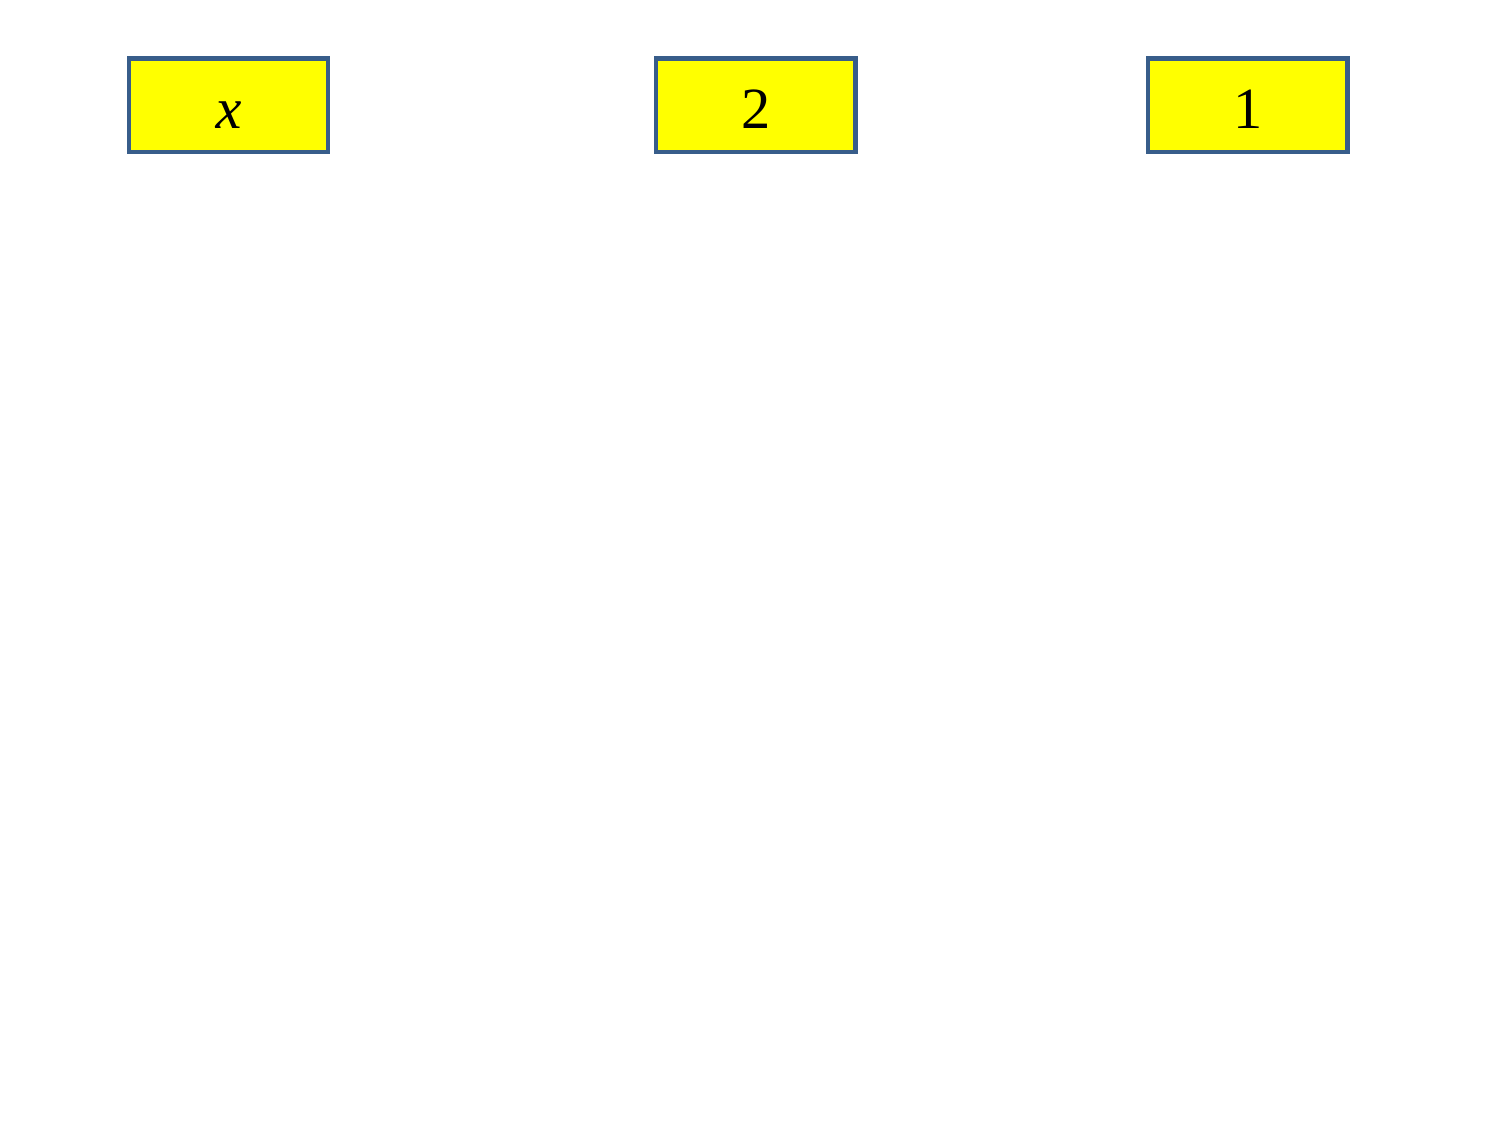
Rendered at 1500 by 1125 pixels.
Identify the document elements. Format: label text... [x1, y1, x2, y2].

text_box x [128, 58, 329, 153]
text_box 2 [656, 58, 856, 153]
text_box 1 [1148, 58, 1348, 153]
